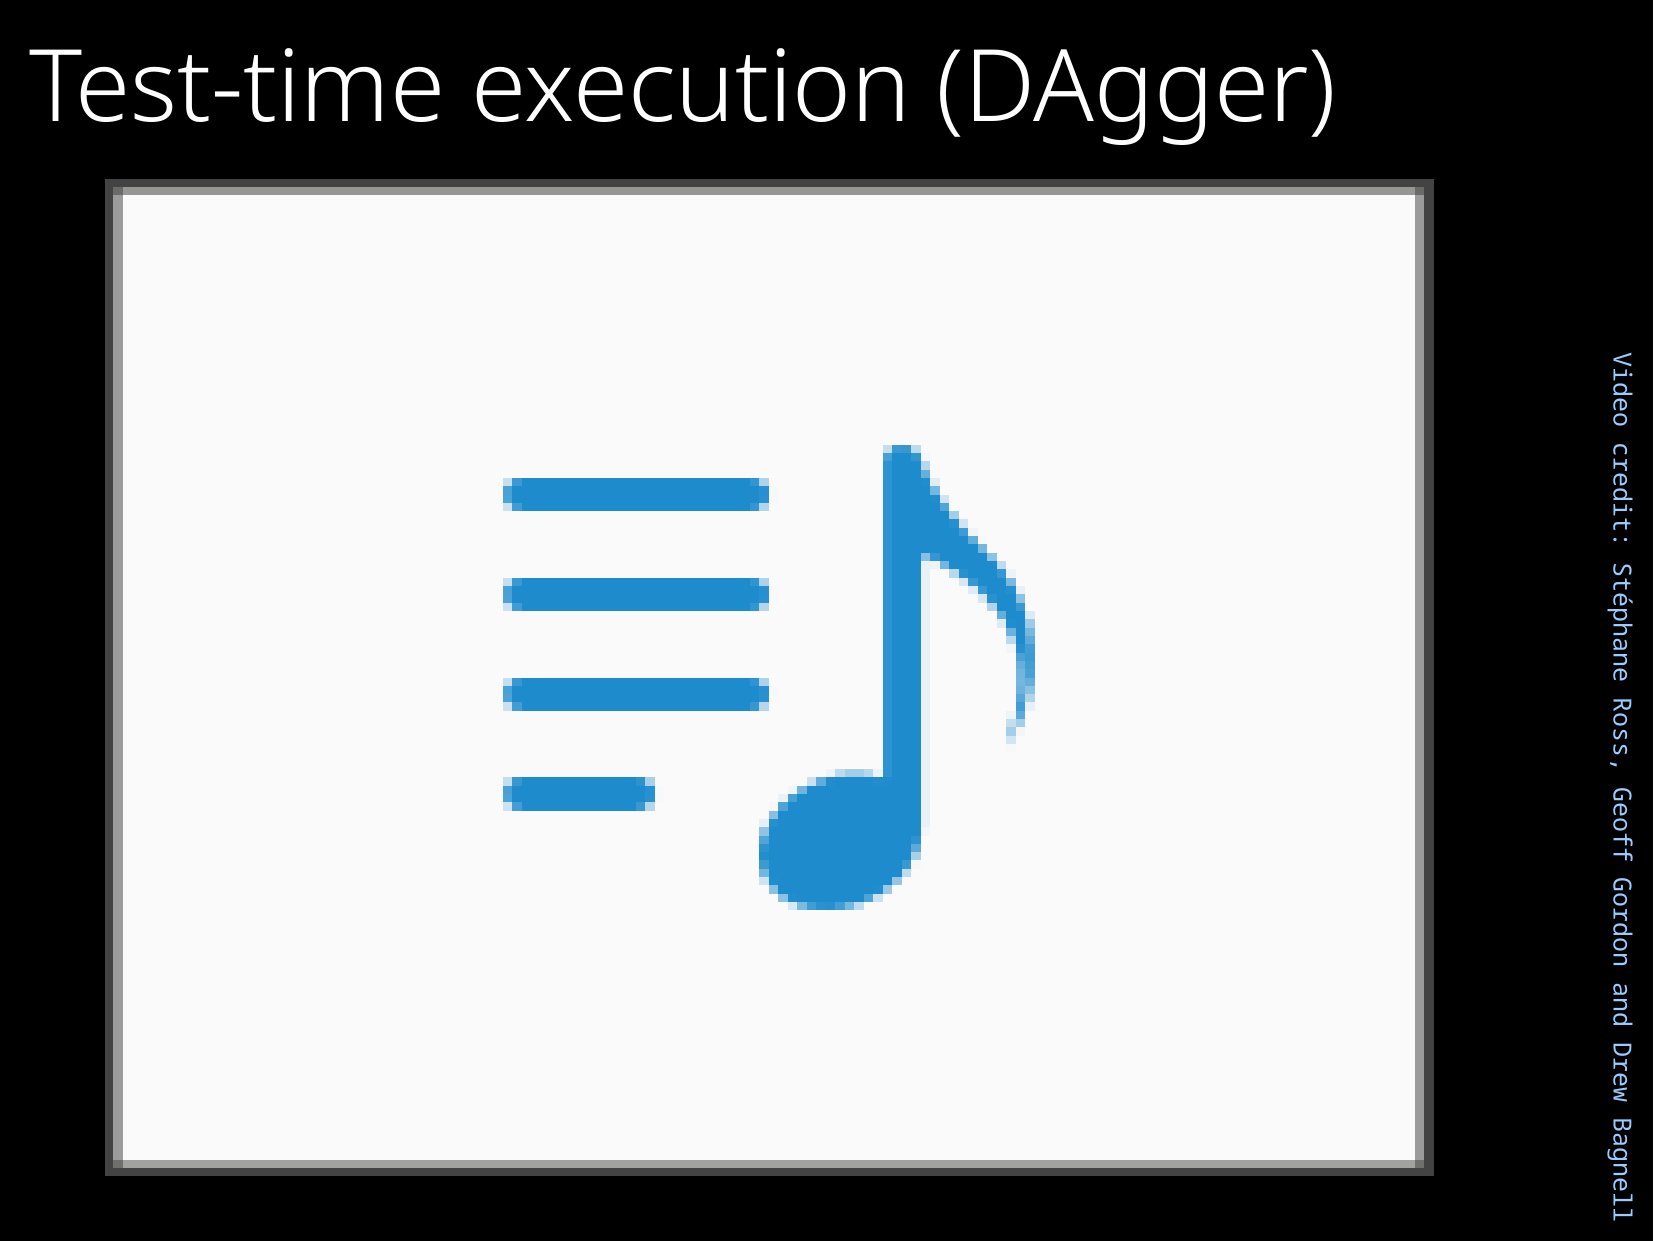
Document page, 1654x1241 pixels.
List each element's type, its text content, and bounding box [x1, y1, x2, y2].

text_box Video credit: Stéphane Ross, Geoff Gordon and Drew Bagnell [1600, 341, 1651, 1233]
text_box [103, 178, 1435, 1177]
title Test-time execution (DAgger) [29, 8, 1631, 157]
